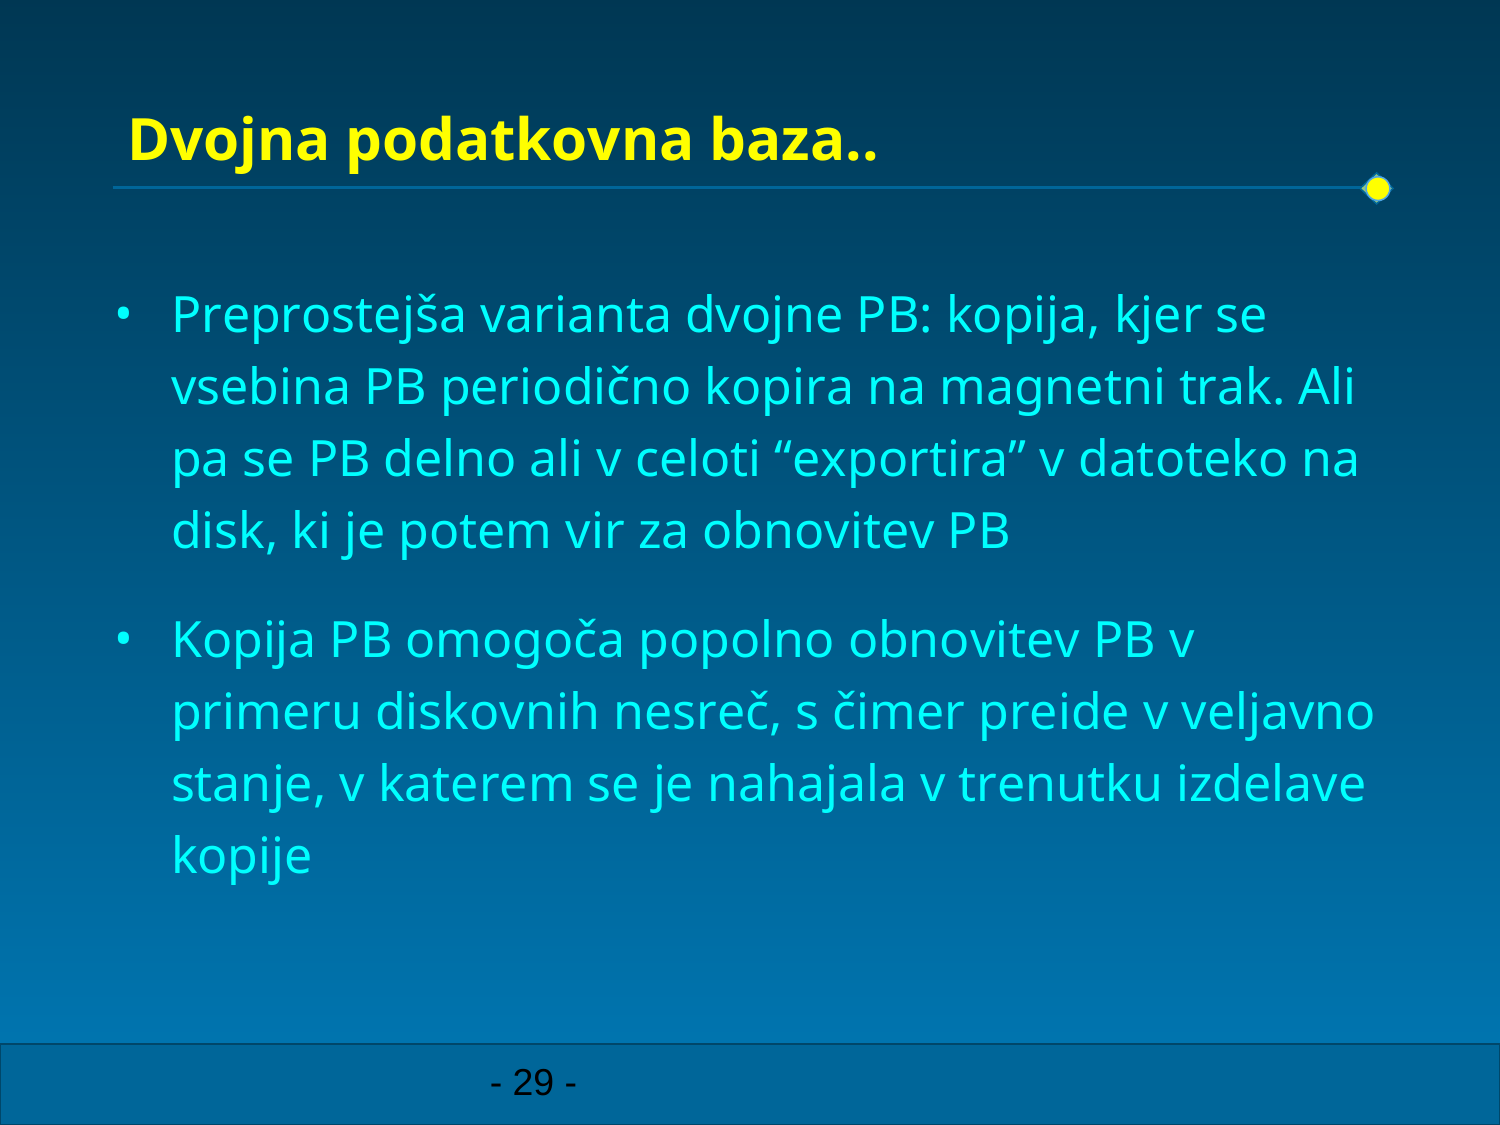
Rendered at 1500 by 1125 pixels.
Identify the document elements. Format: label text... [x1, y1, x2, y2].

title Dvojna podatkovna baza.. [112, 94, 1388, 181]
list Preprostejša varianta dvojne PB: kopija, kjer se vsebina PB periodično kopira na magnetni trak. Ali pa se PB delno ali v celoti “exportira” v datoteko na disk, ki je potem vir za obnovitev PB Kopija PB omogoča popolno obnovitev PB v primeru diskovnih nesreč, s čimer preide v veljavno stanje, v katerem se je nahajala v trenutku izdelave kopije [99, 262, 1412, 1035]
